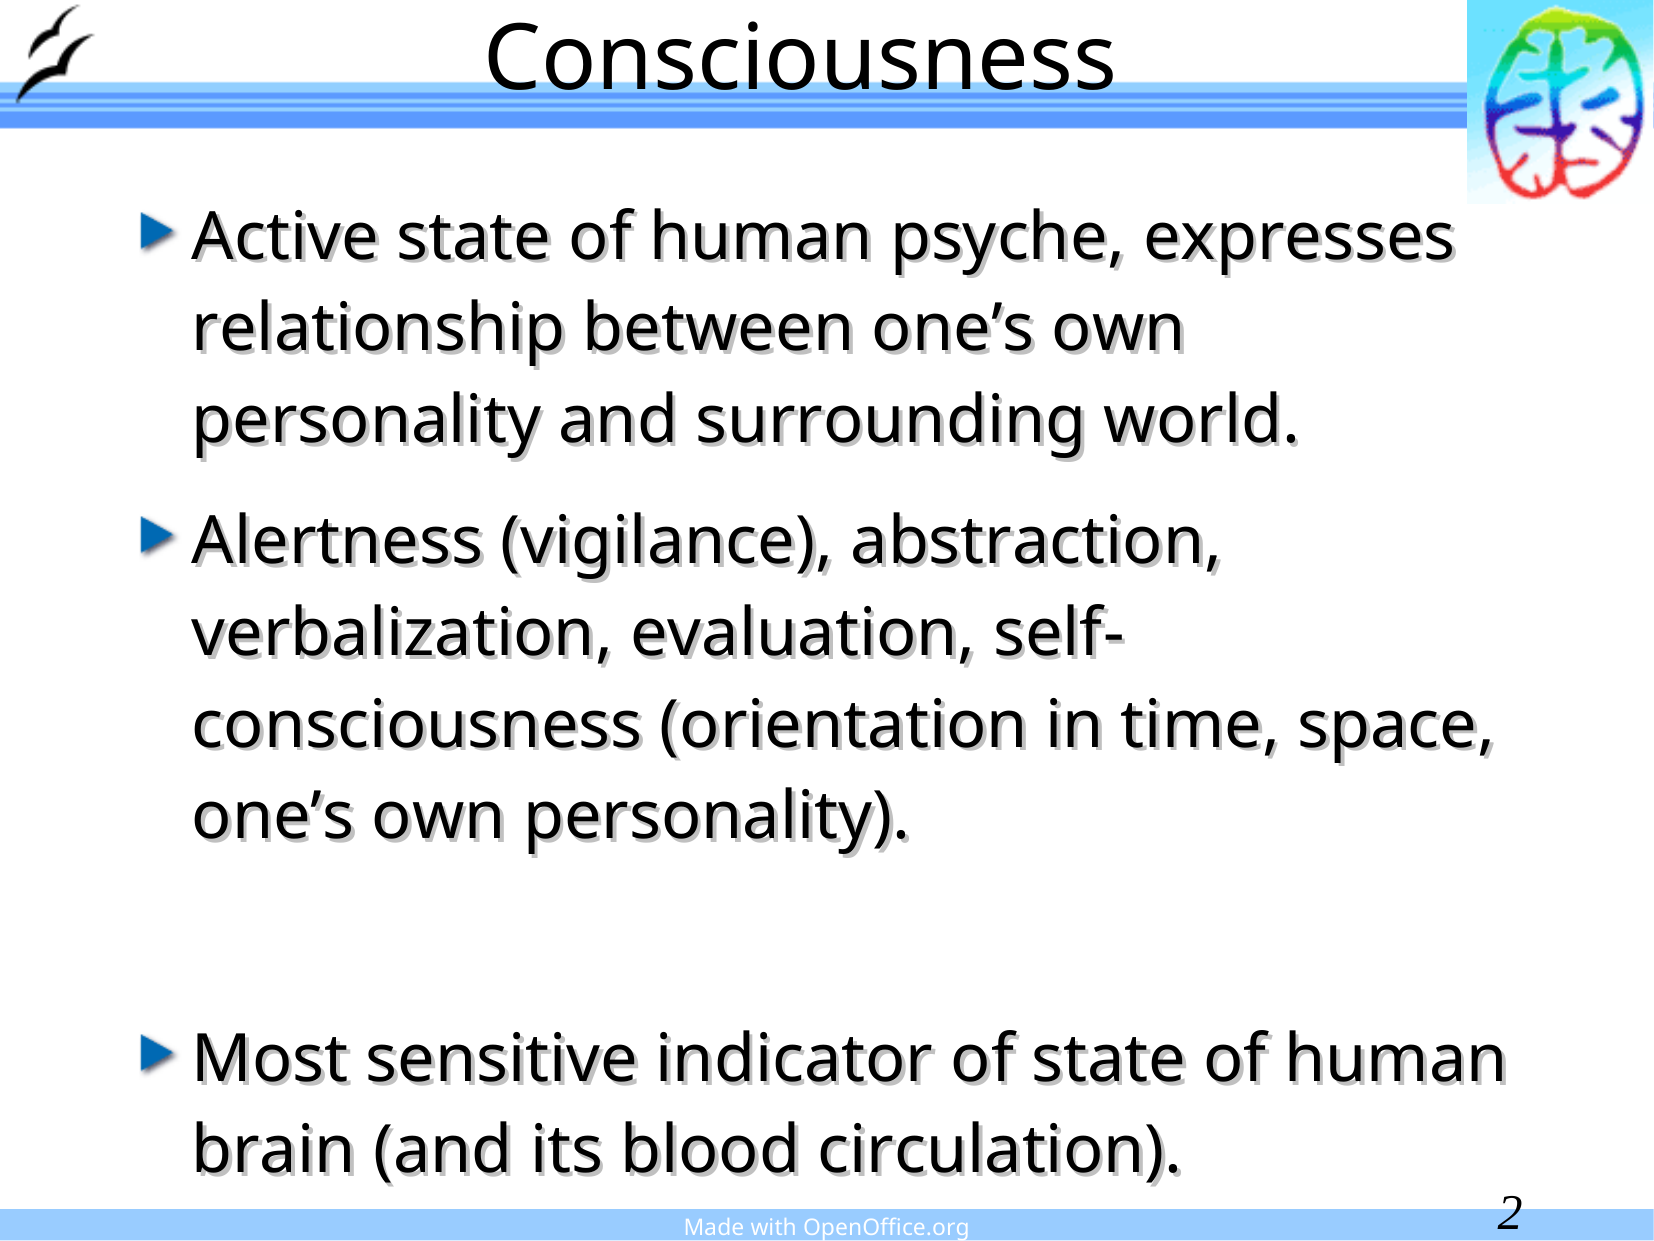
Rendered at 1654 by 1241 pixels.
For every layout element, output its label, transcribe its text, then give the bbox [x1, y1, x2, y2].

list Active state of human psyche, expresses relationship between one’s own personality and surrounding world. Alertness (vigilance), abstraction, verbalization, evaluation, self-consciousness (orientation in time, space, one’s own personality). Most sensitive indicator of state of human brain (and its blood circulation). [120, 186, 1534, 1195]
picture [0, 0, 1654, 204]
title Consciousness [94, 0, 1467, 109]
